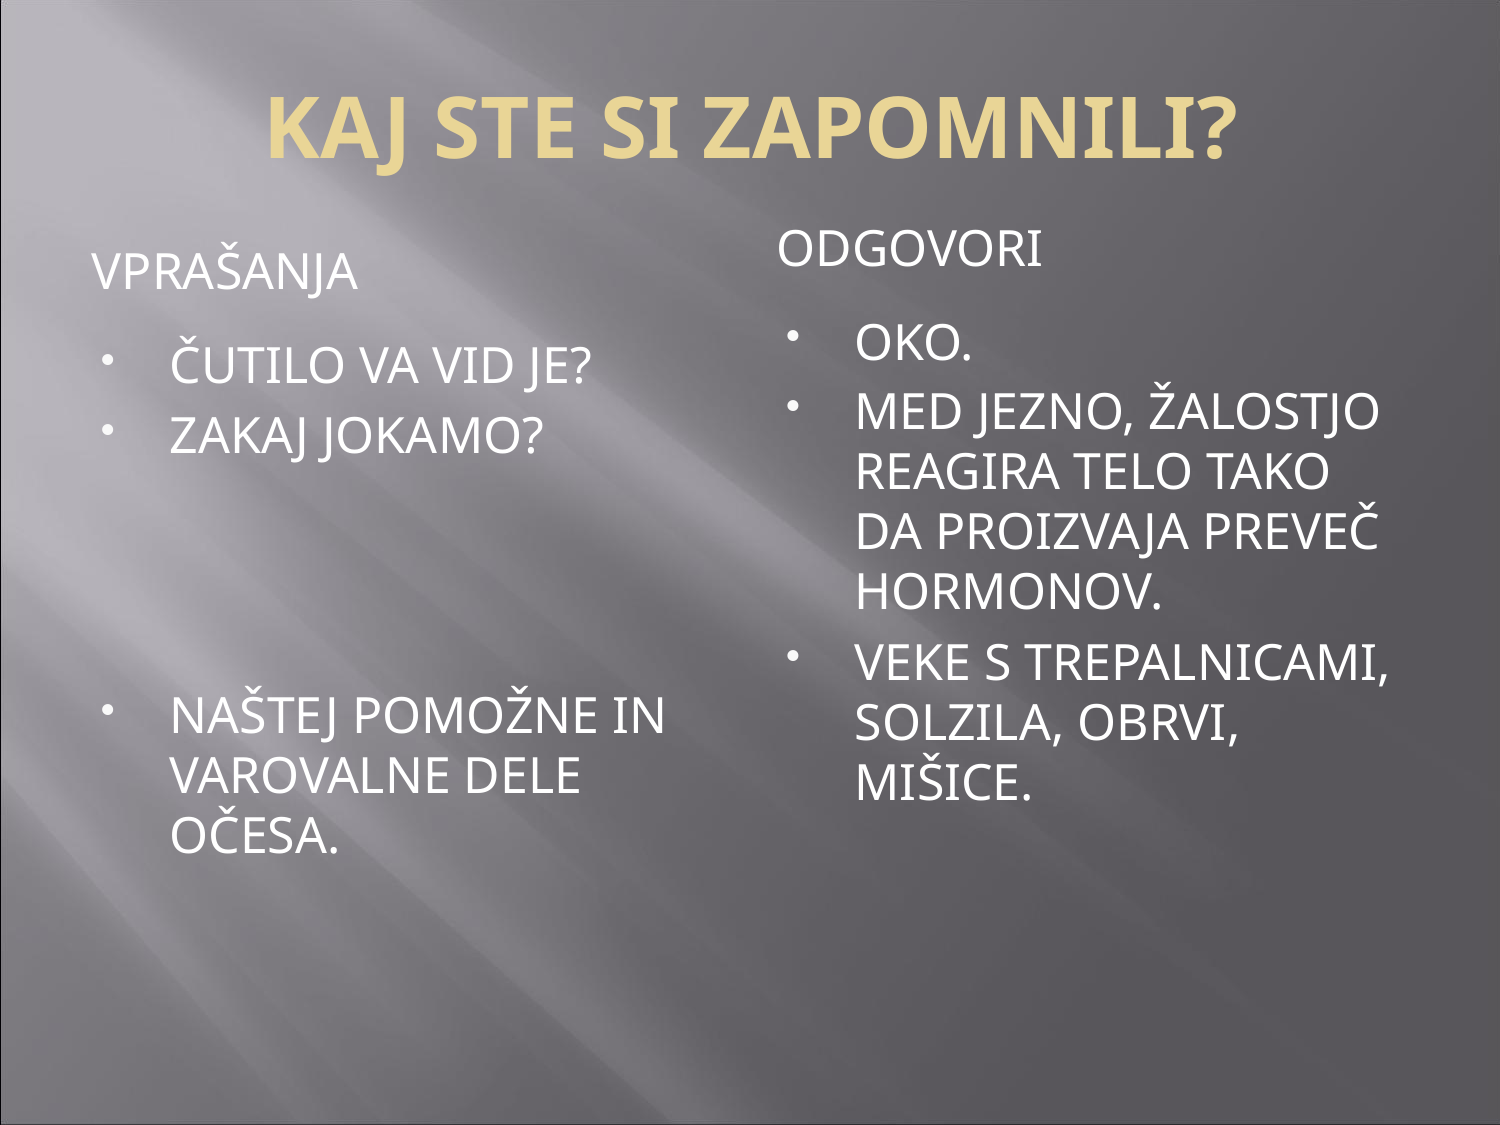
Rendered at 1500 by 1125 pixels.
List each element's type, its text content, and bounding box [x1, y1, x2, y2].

list OKO. MED JEZNO, ŽALOSTJO REAGIRA TELO TAKO DA PROIZVAJA PREVEČ HORMONOV. VEKE S TREPALNICAMI, SOLZILA, OBRVI, MIŠICE. [750, 302, 1413, 1047]
list ČUTILO VA VID JE? ZAKAJ JOKAMO? NAŠTEJ POMOŽNE IN VAROVALNE DELE OČESA. [64, 326, 728, 1083]
title KAJ STE SI ZAPOMNILI? [76, 30, 1427, 219]
picture [0, 0, 1500, 1125]
list ODGOVORI [761, 184, 1425, 308]
list VPRAŠANJA [76, 208, 740, 332]
